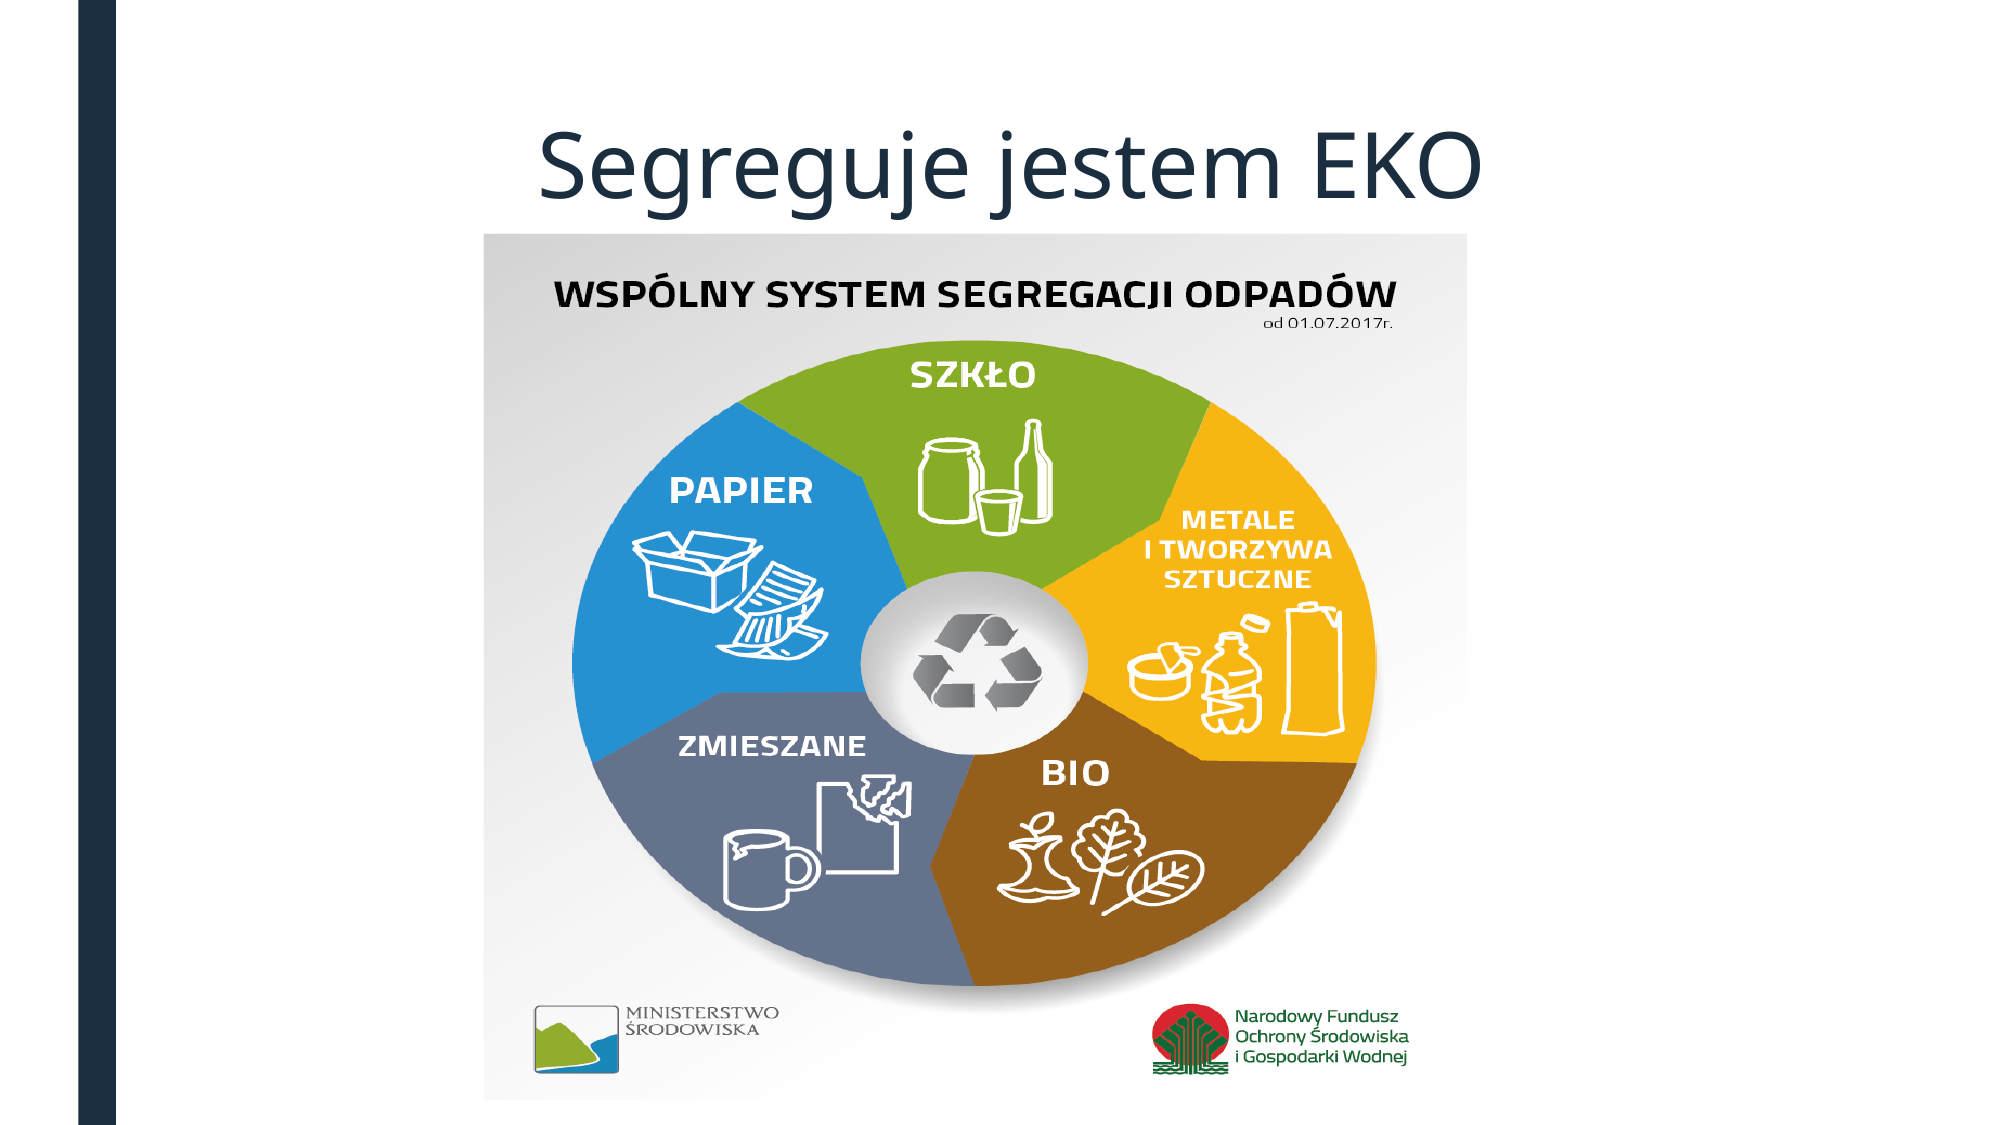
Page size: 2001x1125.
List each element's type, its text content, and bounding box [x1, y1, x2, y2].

picture [483, 233, 1467, 1100]
title Segreguje jestem EKO [225, 112, 1801, 357]
